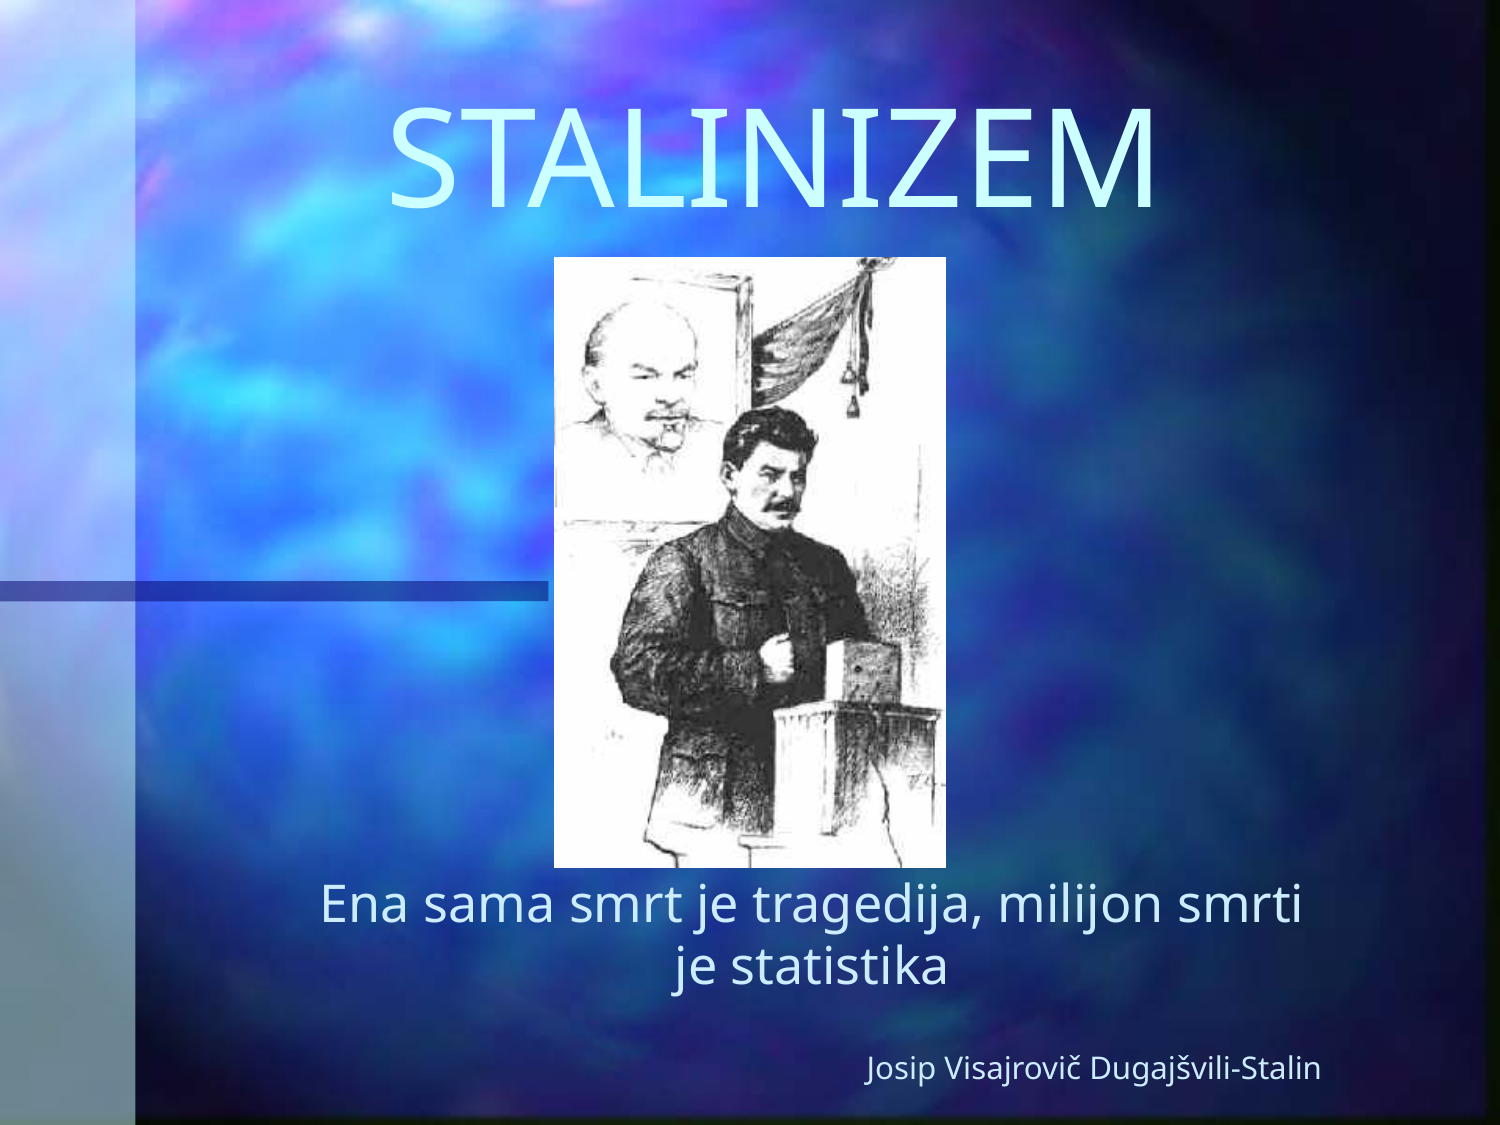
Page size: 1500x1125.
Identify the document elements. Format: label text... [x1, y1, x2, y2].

title STALINIZEM [162, 61, 1388, 243]
subtitle Ena sama smrt je tragedija, milijon smrti je statistika Josip Visajrovič Dugajšvili-Stalin [287, 862, 1338, 1125]
picture [136, 0, 1500, 1125]
